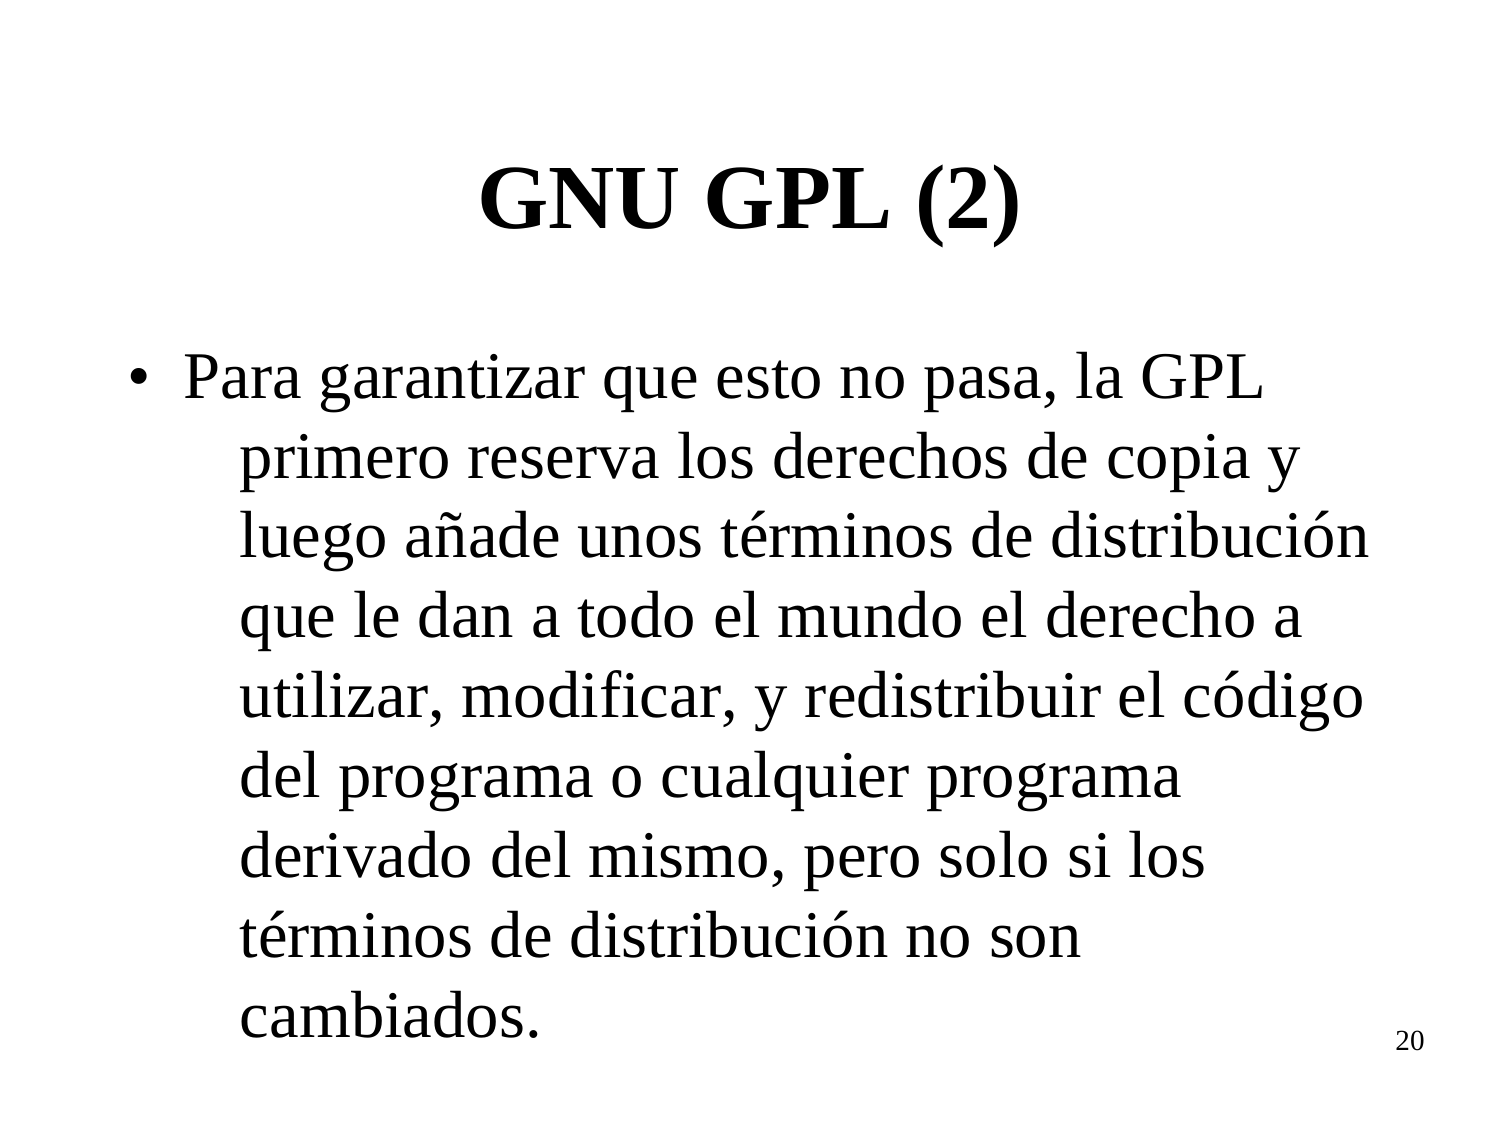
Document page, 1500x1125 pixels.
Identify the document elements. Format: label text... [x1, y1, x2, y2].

title GNU GPL (2) [112, 99, 1388, 288]
list Para garantizar que esto no pasa, la GPL primero reserva los derechos de copia y luego añade unos términos de distribución que le dan a todo el mundo el derecho a utilizar, modificar, y redistribuir el código del programa o cualquier programa derivado del mismo, pero solo si los términos de distribución no son cambiados. [112, 324, 1388, 1000]
